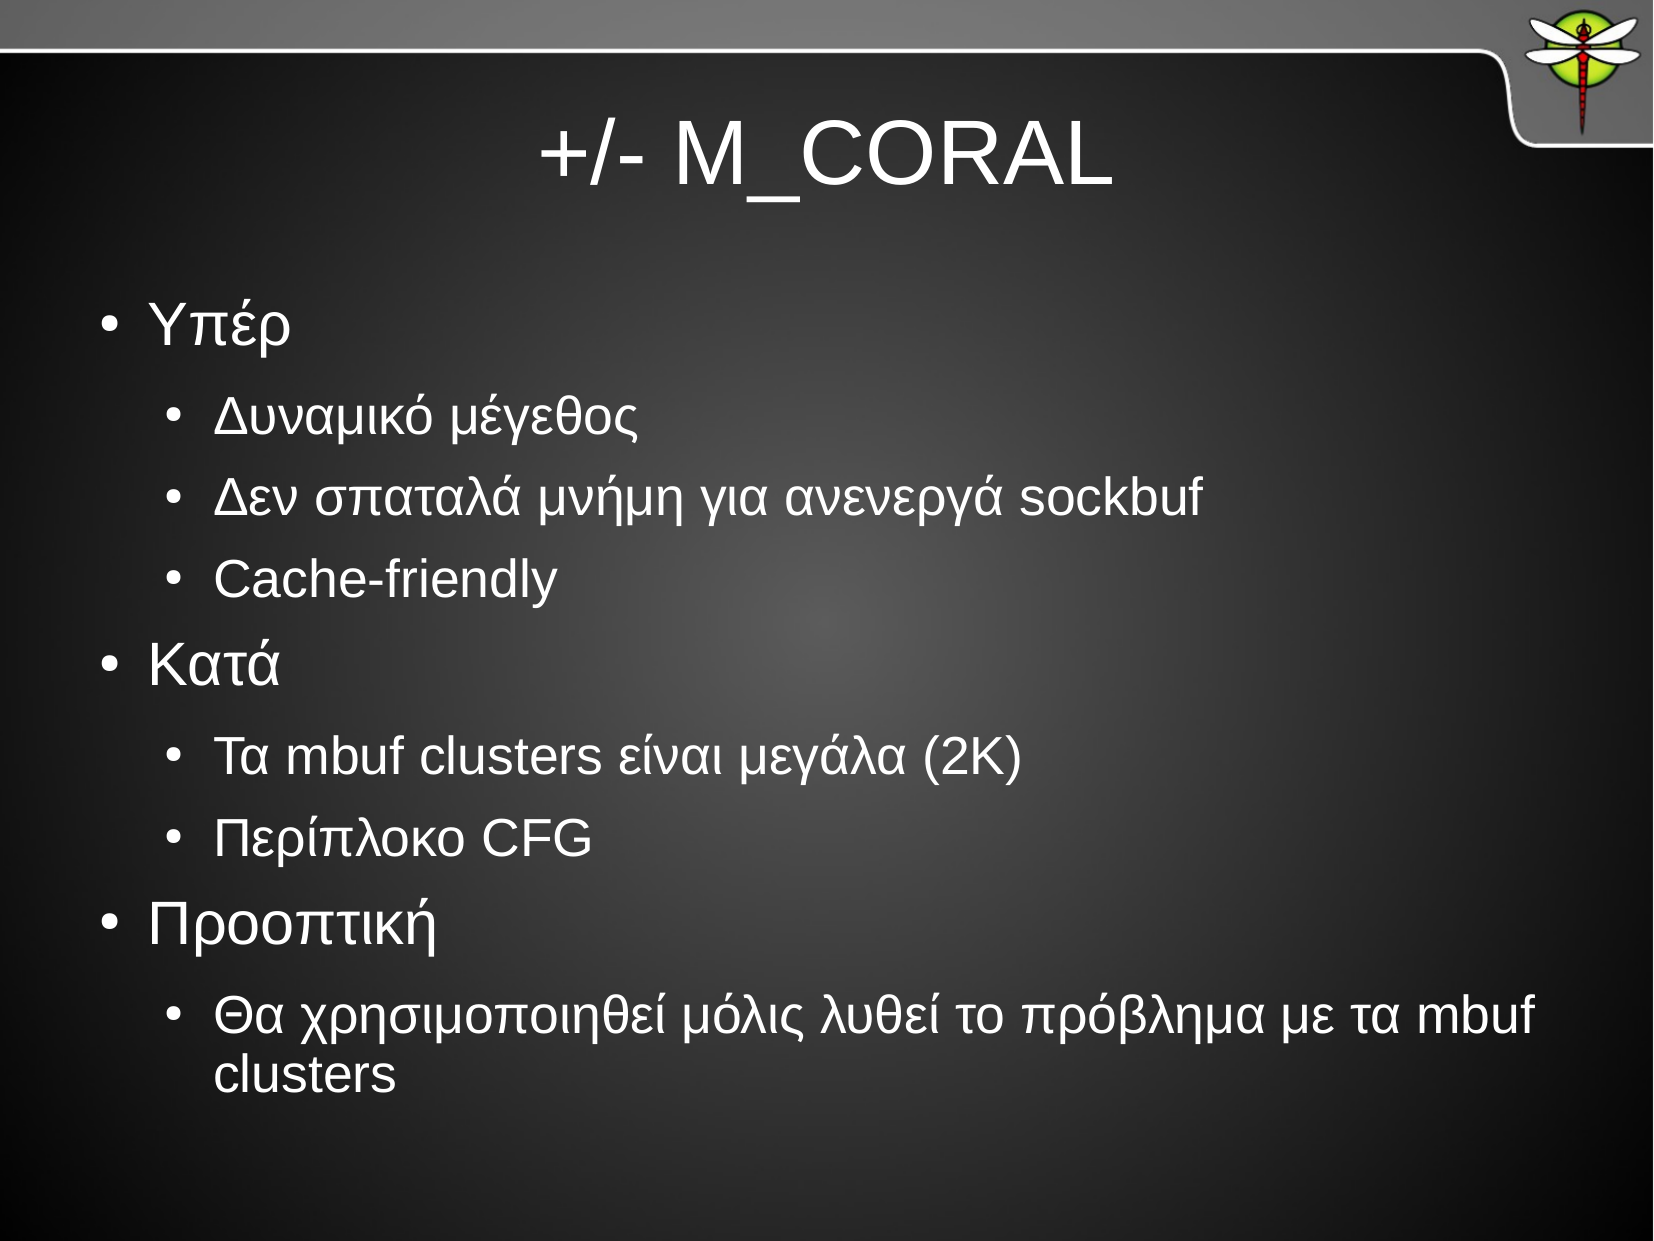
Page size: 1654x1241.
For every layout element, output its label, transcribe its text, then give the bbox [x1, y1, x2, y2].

list Υπέρ Δυναμικό μέγεθος Δεν σπαταλά μνήμη για ανενεργά sockbuf Cache-friendly Κατά Τα mbuf clusters είναι μεγάλα (2K) Περίπλοκο CFG Προοπτική Θα χρησιμοποιηθεί μόλις λυθεί το πρόβλημα με τα mbuf clusters [82, 290, 1571, 1109]
title +/- M_CORAL [82, 49, 1571, 257]
picture [0, 0, 1654, 1241]
